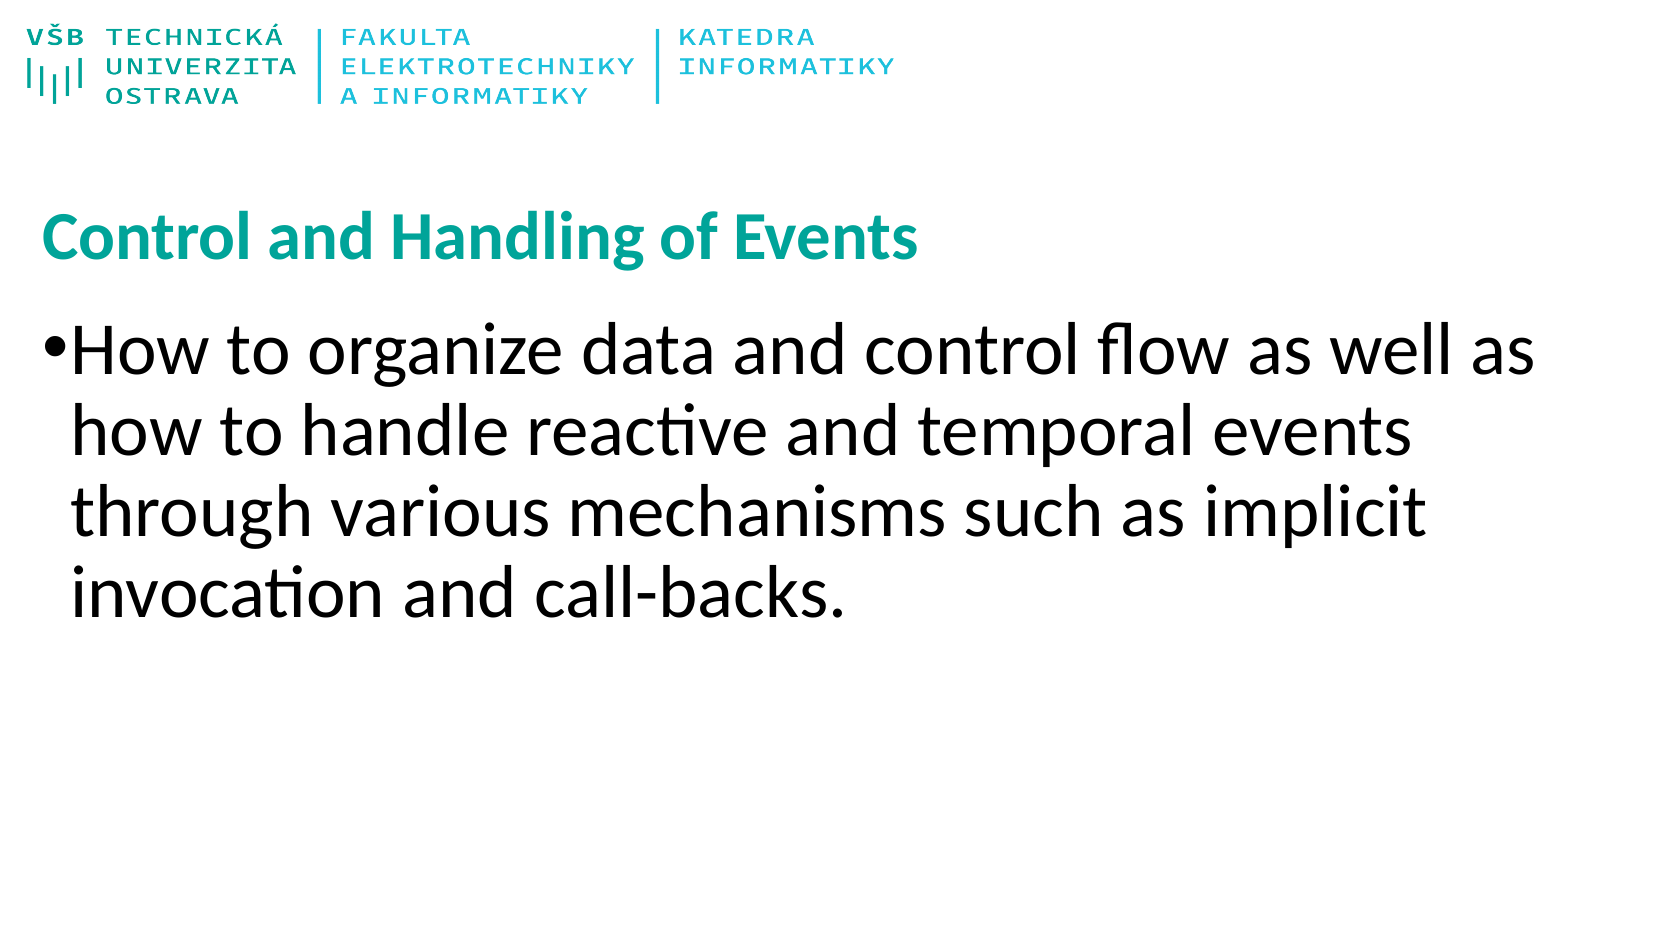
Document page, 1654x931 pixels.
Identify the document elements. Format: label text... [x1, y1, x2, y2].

picture [26, 23, 894, 104]
title Control and Handling of Events [27, 142, 1628, 282]
list How to organize data and control flow as well as how to handle reactive and temporal events through various mechanisms such as implicit invocation and call-backs. [27, 302, 1628, 842]
